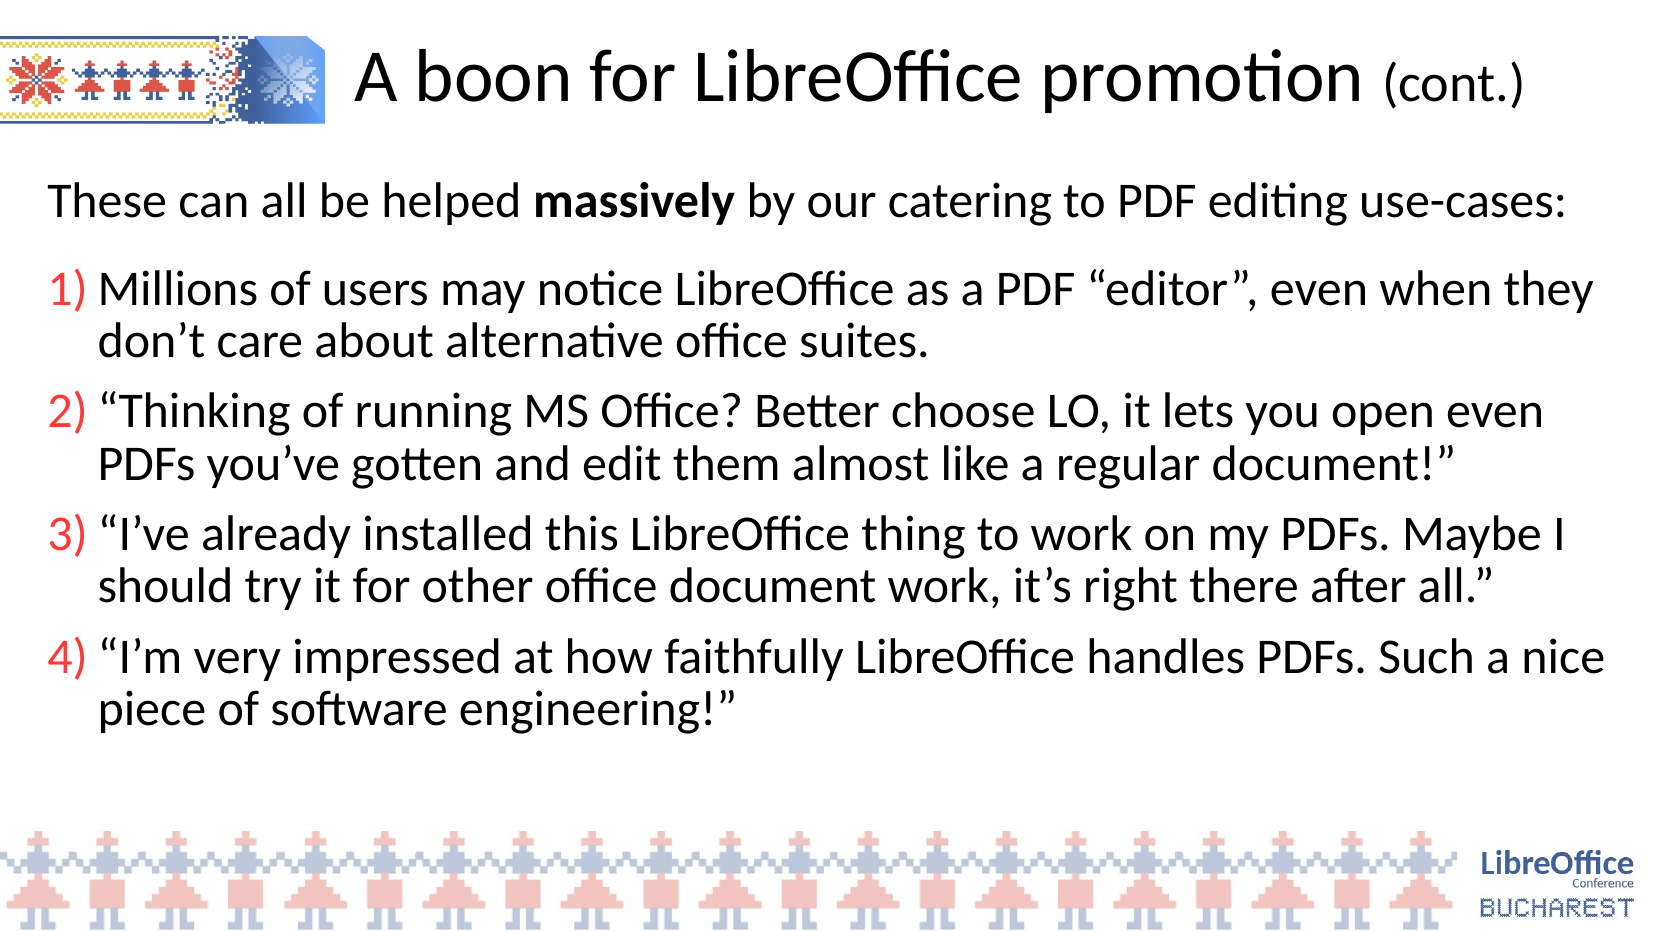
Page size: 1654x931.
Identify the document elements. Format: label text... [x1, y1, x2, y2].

subtitle eyalroz1@gmx.com [0, 35, 325, 124]
title A boon for LibreOffice promotion (cont.) [354, 23, 1625, 142]
subtitle eyalroz1@gmx.com [1580, 812, 1640, 931]
list These can all be helped massively by our catering to PDF editing use-cases: Millions of users may notice LibreOffice as a PDF “editor”, even when they don’t care about alternative office suites. “Thinking of running MS Office? Better choose LO, it lets you open even PDFs you’ve gotten and edit them almost like a regular document!” “I’ve already installed this LibreOffice thing to work on my PDFs. Maybe I should try it for other office document work, it’s right there after all.” “I’m very impressed at how faithfully LibreOffice handles PDFs. Such a nice piece of software engineering!” [47, 177, 1625, 803]
